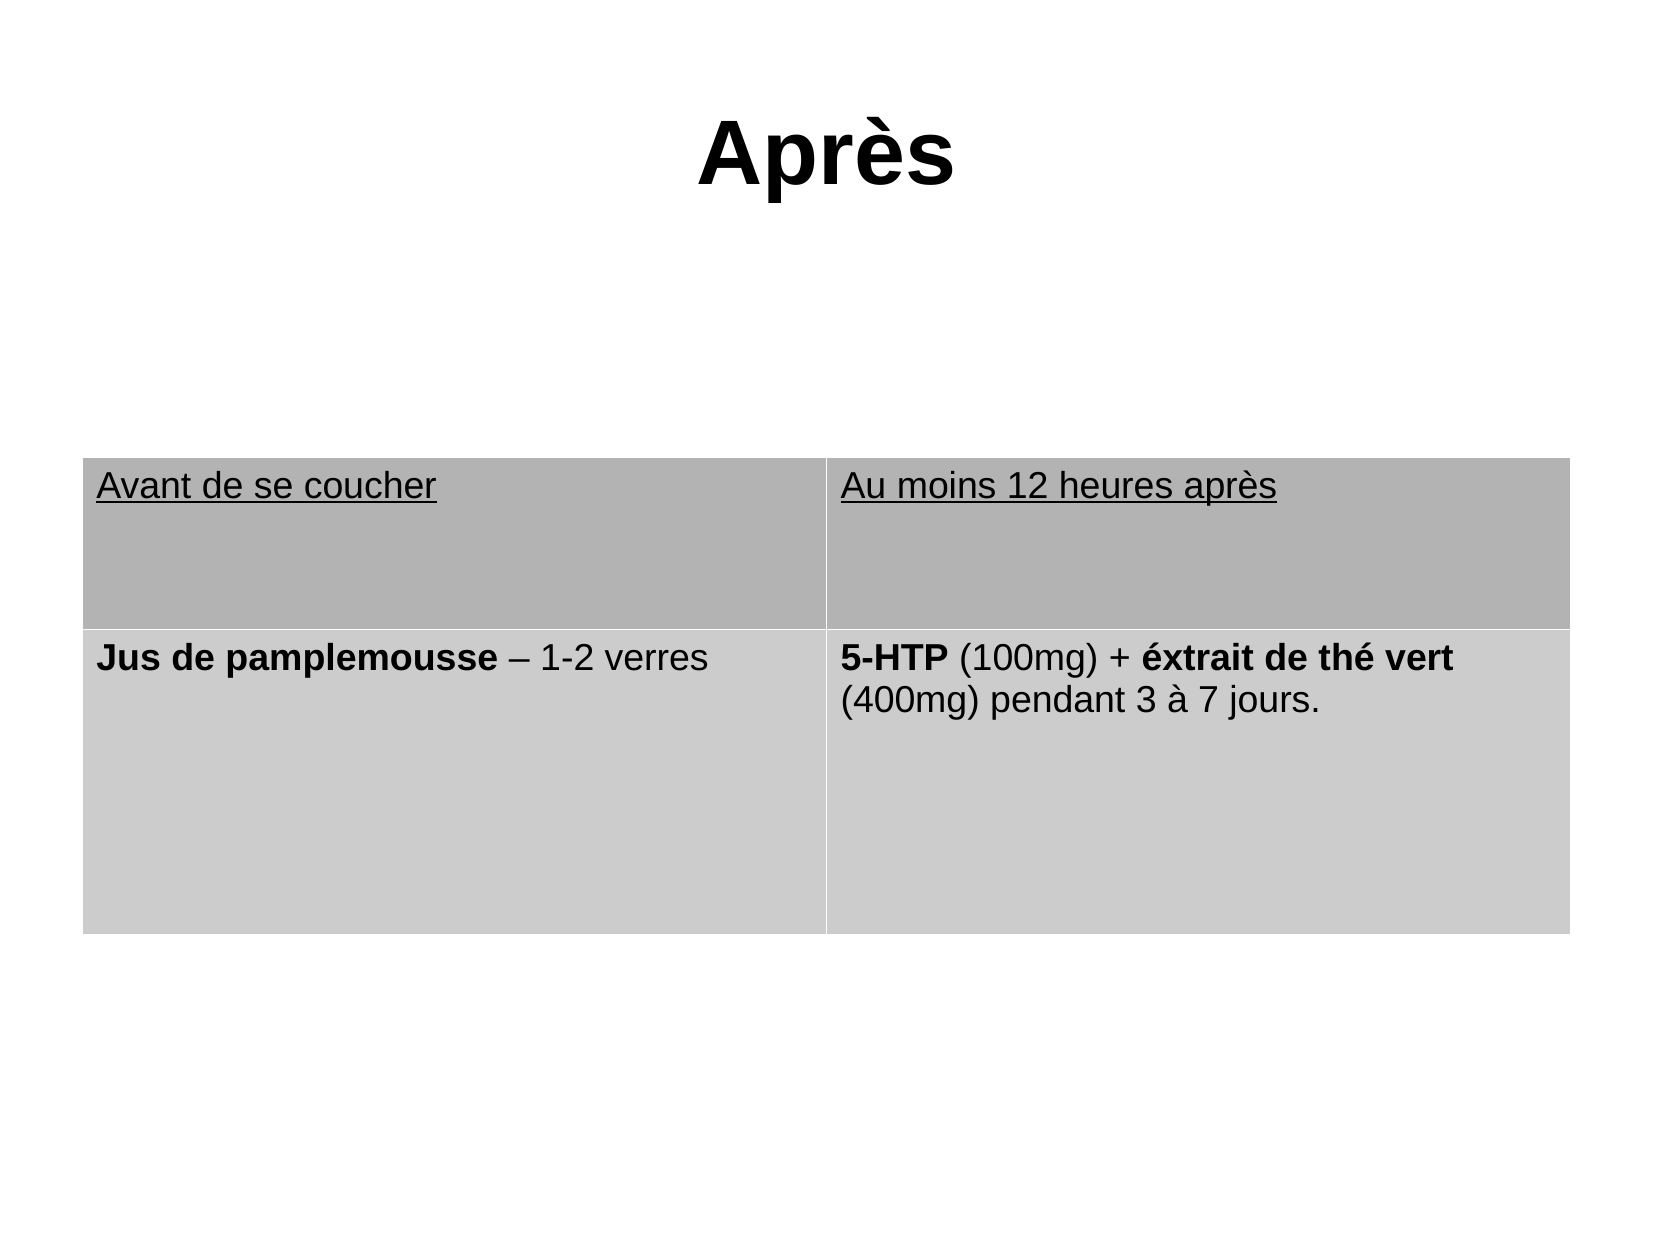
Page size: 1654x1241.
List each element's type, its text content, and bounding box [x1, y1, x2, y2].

table_cell Jus de pamplemousse – 1-2 verres [83, 630, 826, 934]
table_header Avant de se coucher [83, 458, 826, 629]
title Après [82, 49, 1571, 257]
table_cell 5-HTP (100mg) + éxtrait de thé vert (400mg) pendant 3 à 7 jours. [827, 630, 1570, 934]
table_header Au moins 12 heures après [827, 458, 1570, 629]
